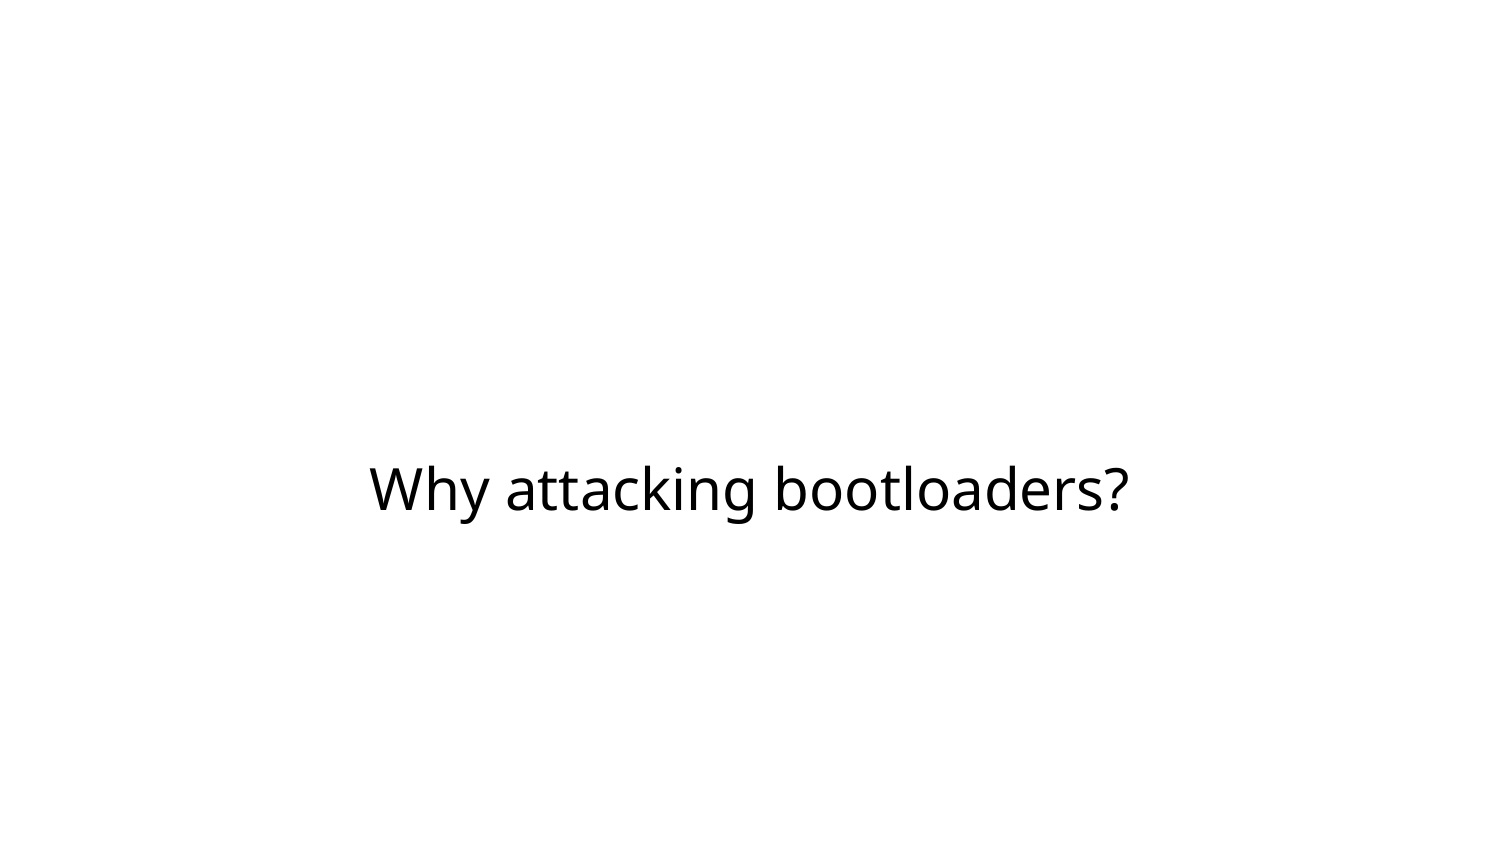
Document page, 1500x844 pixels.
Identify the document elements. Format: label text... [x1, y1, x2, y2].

list Why attacking bootloaders? [51, 189, 1449, 750]
